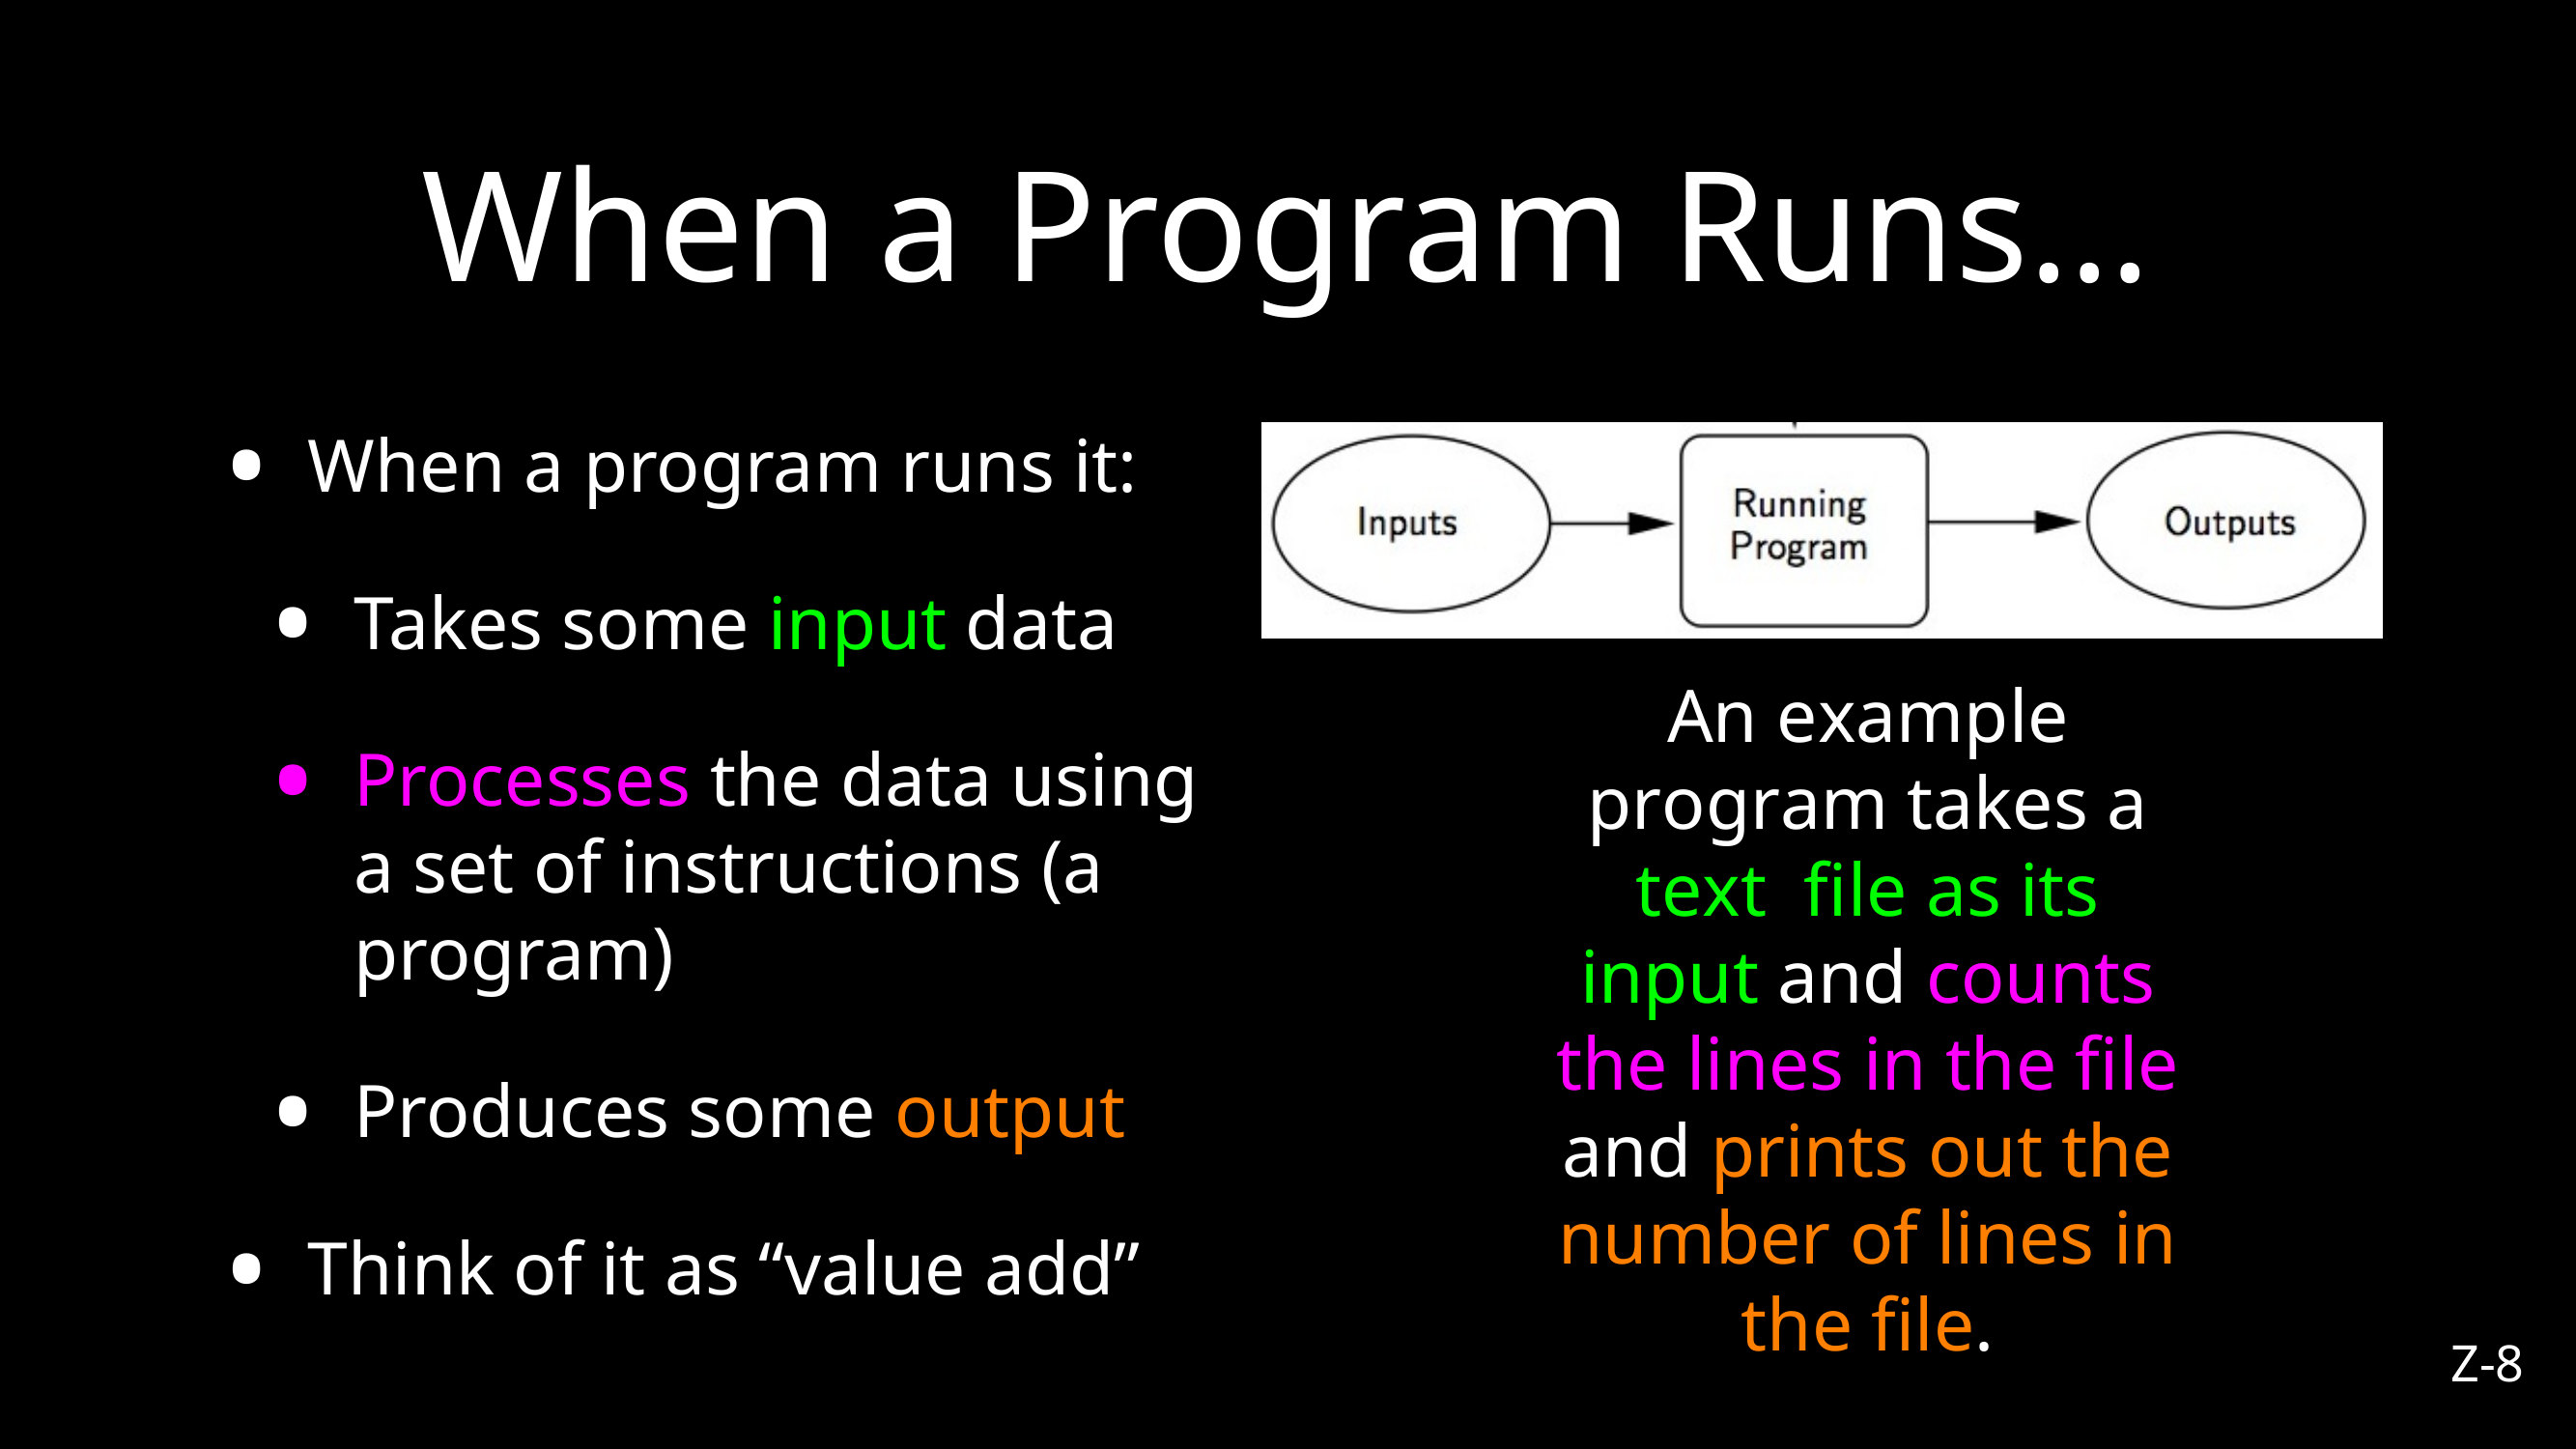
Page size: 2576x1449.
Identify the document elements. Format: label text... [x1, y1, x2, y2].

title When a Program Runs... [183, 38, 2392, 403]
picture [1261, 422, 2383, 639]
text_box Z-8 [2450, 1331, 2525, 1392]
list When a program runs it: Takes some input data Processes the data using a set of instructions (a program) Produces some output Think of it as “value add” [183, 412, 1246, 1317]
text_box An example program takes a text file as its input and counts the lines in the file and prints out the number of lines in the file. [1541, 720, 2195, 1315]
